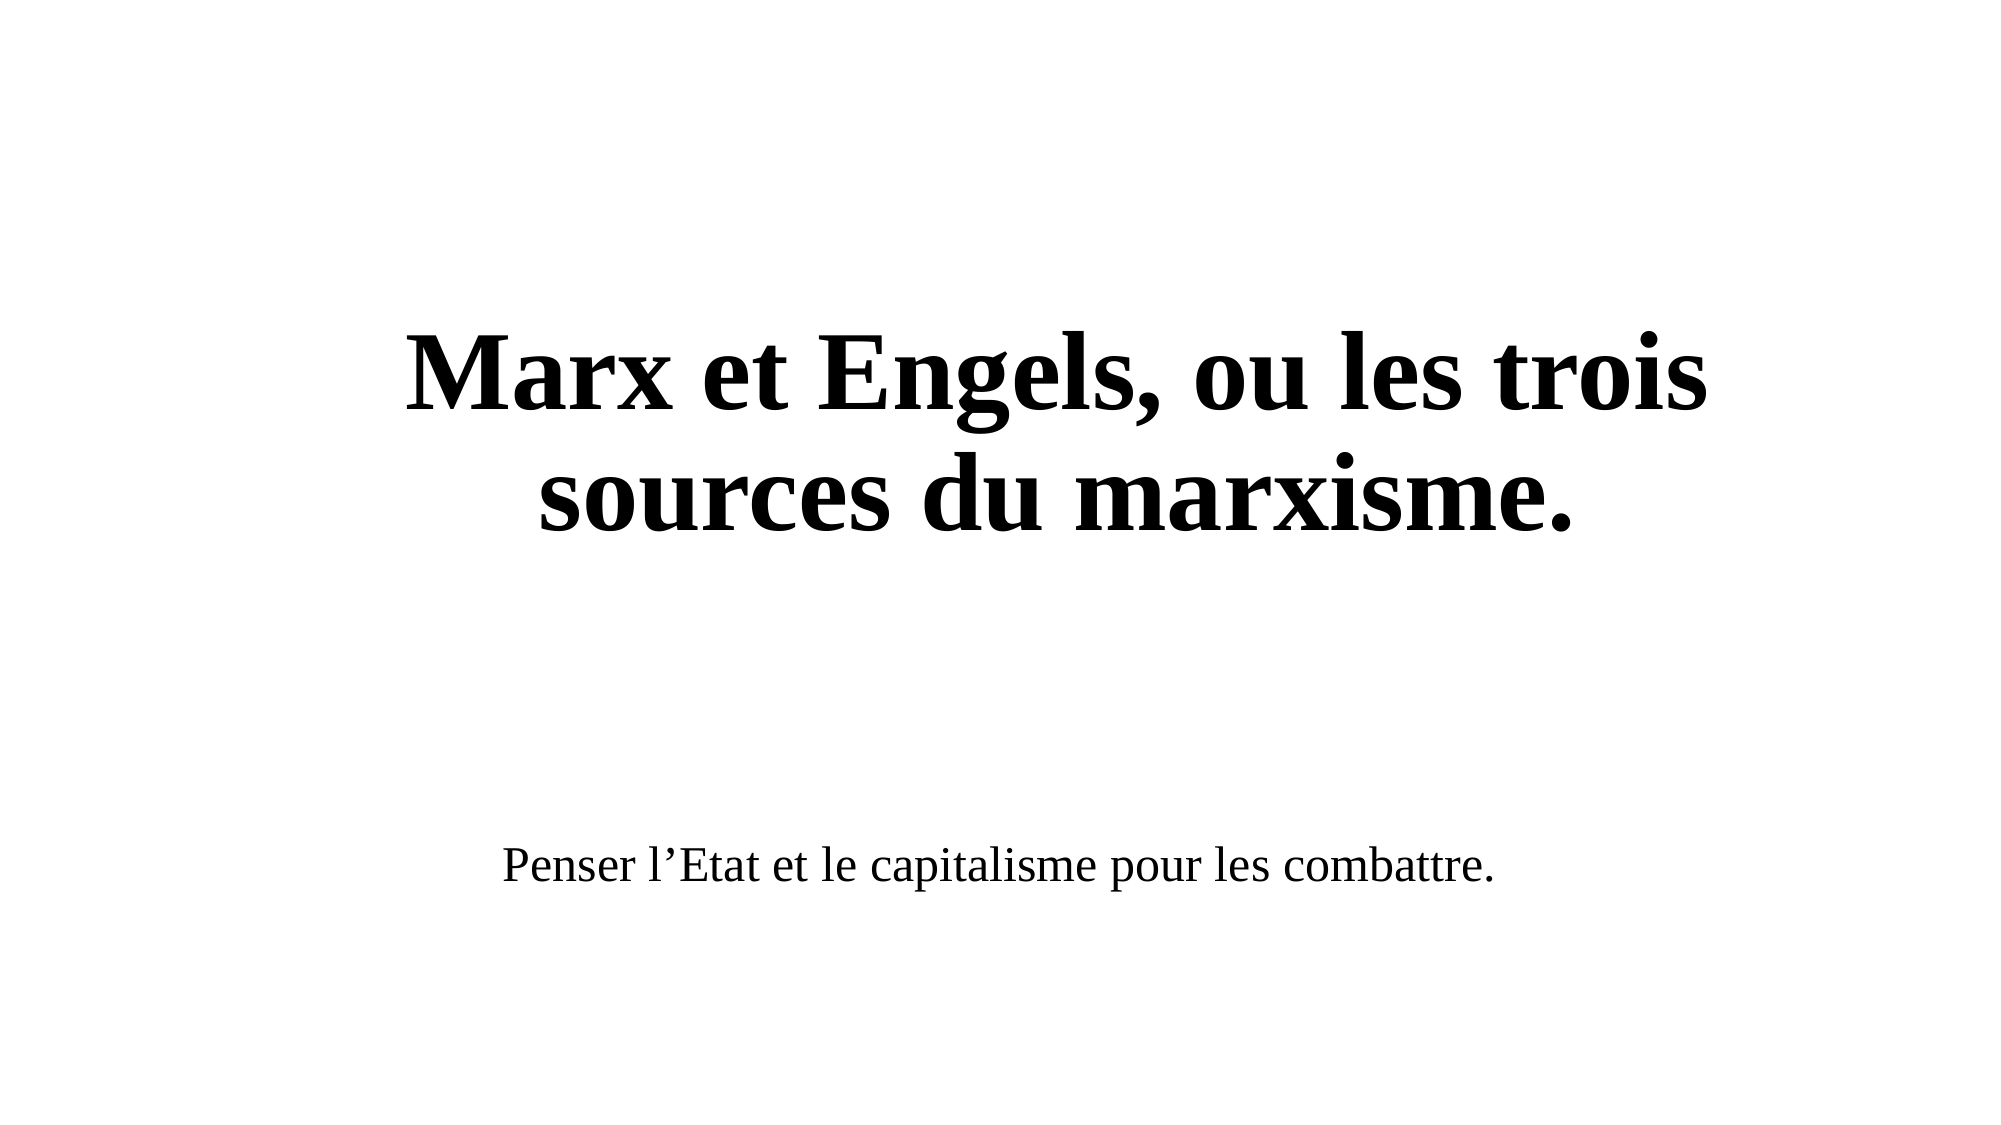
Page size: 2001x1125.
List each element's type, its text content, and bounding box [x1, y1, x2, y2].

subtitle Penser l’Etat et le capitalisme pour les combattre. [437, 830, 1563, 919]
title Marx et Engels, ou les trois sources du marxisme. [313, 75, 1802, 563]
